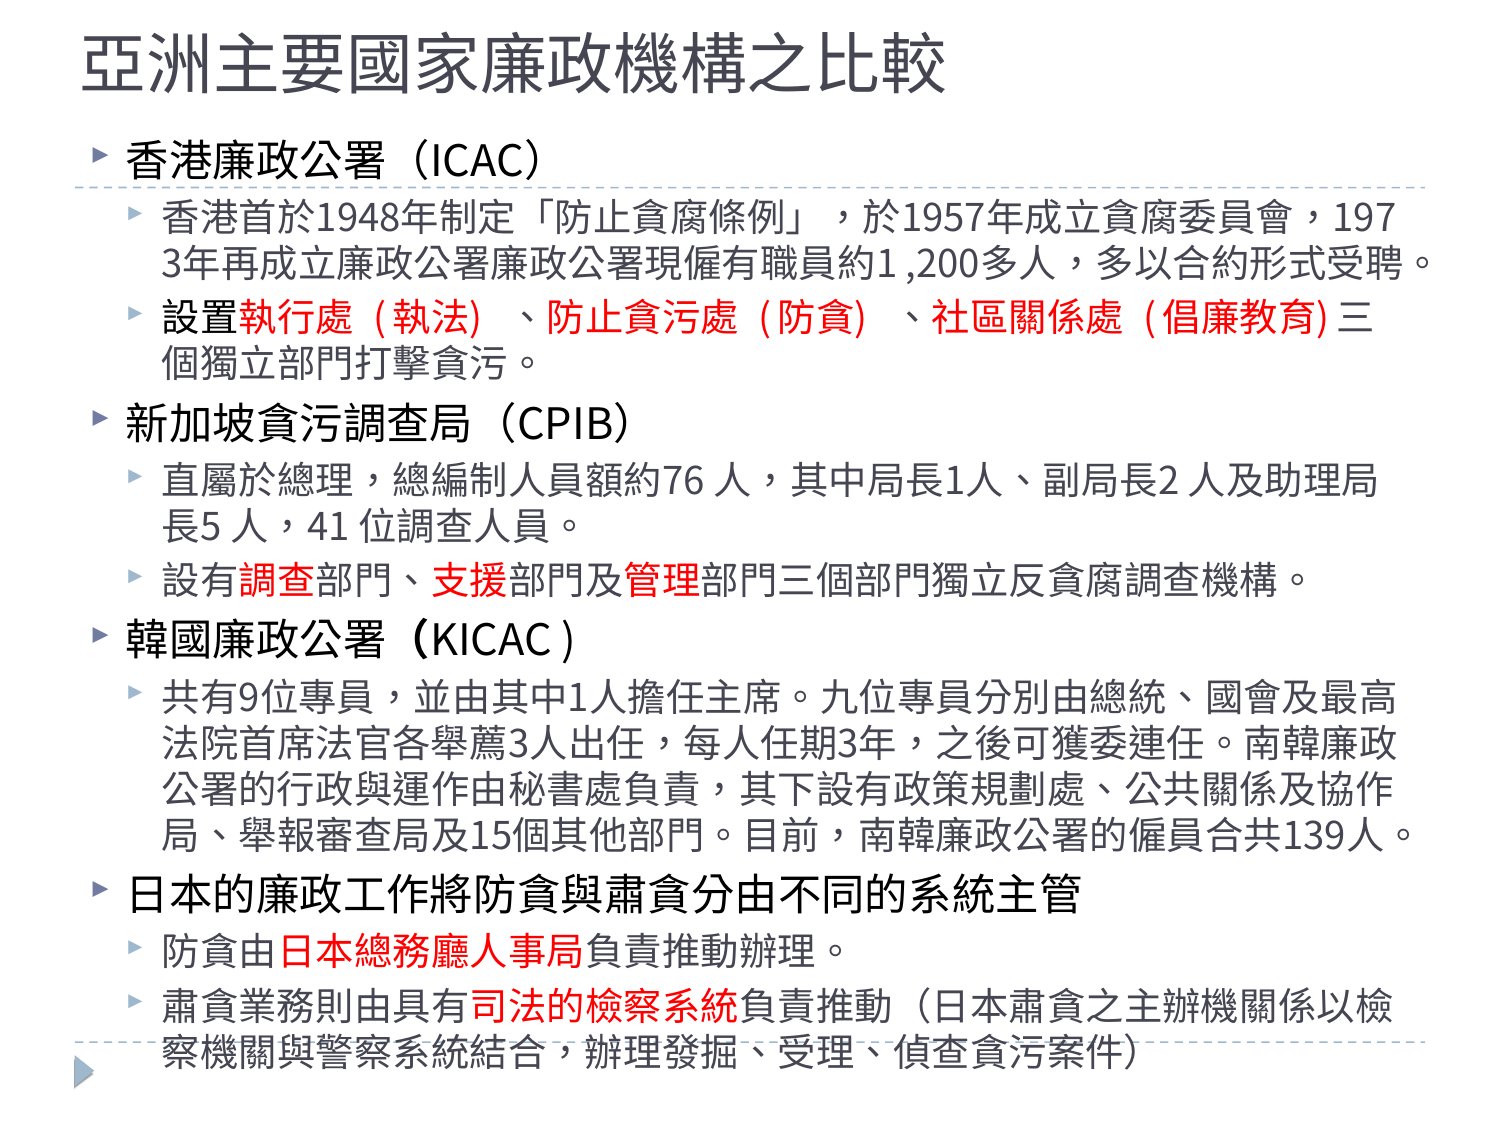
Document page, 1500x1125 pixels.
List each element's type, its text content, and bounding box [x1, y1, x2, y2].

list 香港廉政公署（ICAC） 香港首於1948年制定「防止貪腐條例」，於1957年成立貪腐委員會，1973年再成立廉政公署廉政公署現僱有職員約1 ,200多人，多以合約形式受聘。 設置執行處 (執法) 、防止貪污處 (防貪) 、社區關係處 (倡廉教育)三個獨立部門打擊貪污。 新加坡貪污調查局（CPIB） 直屬於總理，總編制人員額約76 人，其中局長1人、副局長2 人及助理局長5 人，41 位調查人員。 設有調查部門、支援部門及管理部門三個部門獨立反貪腐調查機構。 韓國廉政公署（KICAC ) 共有9位專員，並由其中1人擔任主席。九位專員分別由總統、國會及最高法院首席法官各舉薦3人出任，每人任期3年，之後可獲委連任。南韓廉政公署的行政與運作由秘書處負責，其下設有政策規劃處、公共關係及協作局、舉報審查局及15個其他部門。目前，南韓廉政公署的僱員合共139人。 日本的廉政工作將防貪與肅貪分由不同的系統主管 防貪由日本總務廳人事局負責推動辦理。 肅貪業務則由具有司法的檢察系統負責推動（日本肅貪之主辦機關係以檢察機關與警察系統結合，辦理發掘、受理、偵查貪污案件） [75, 125, 1425, 1125]
title 亞洲主要國家廉政機構之比較 [64, 0, 1415, 110]
